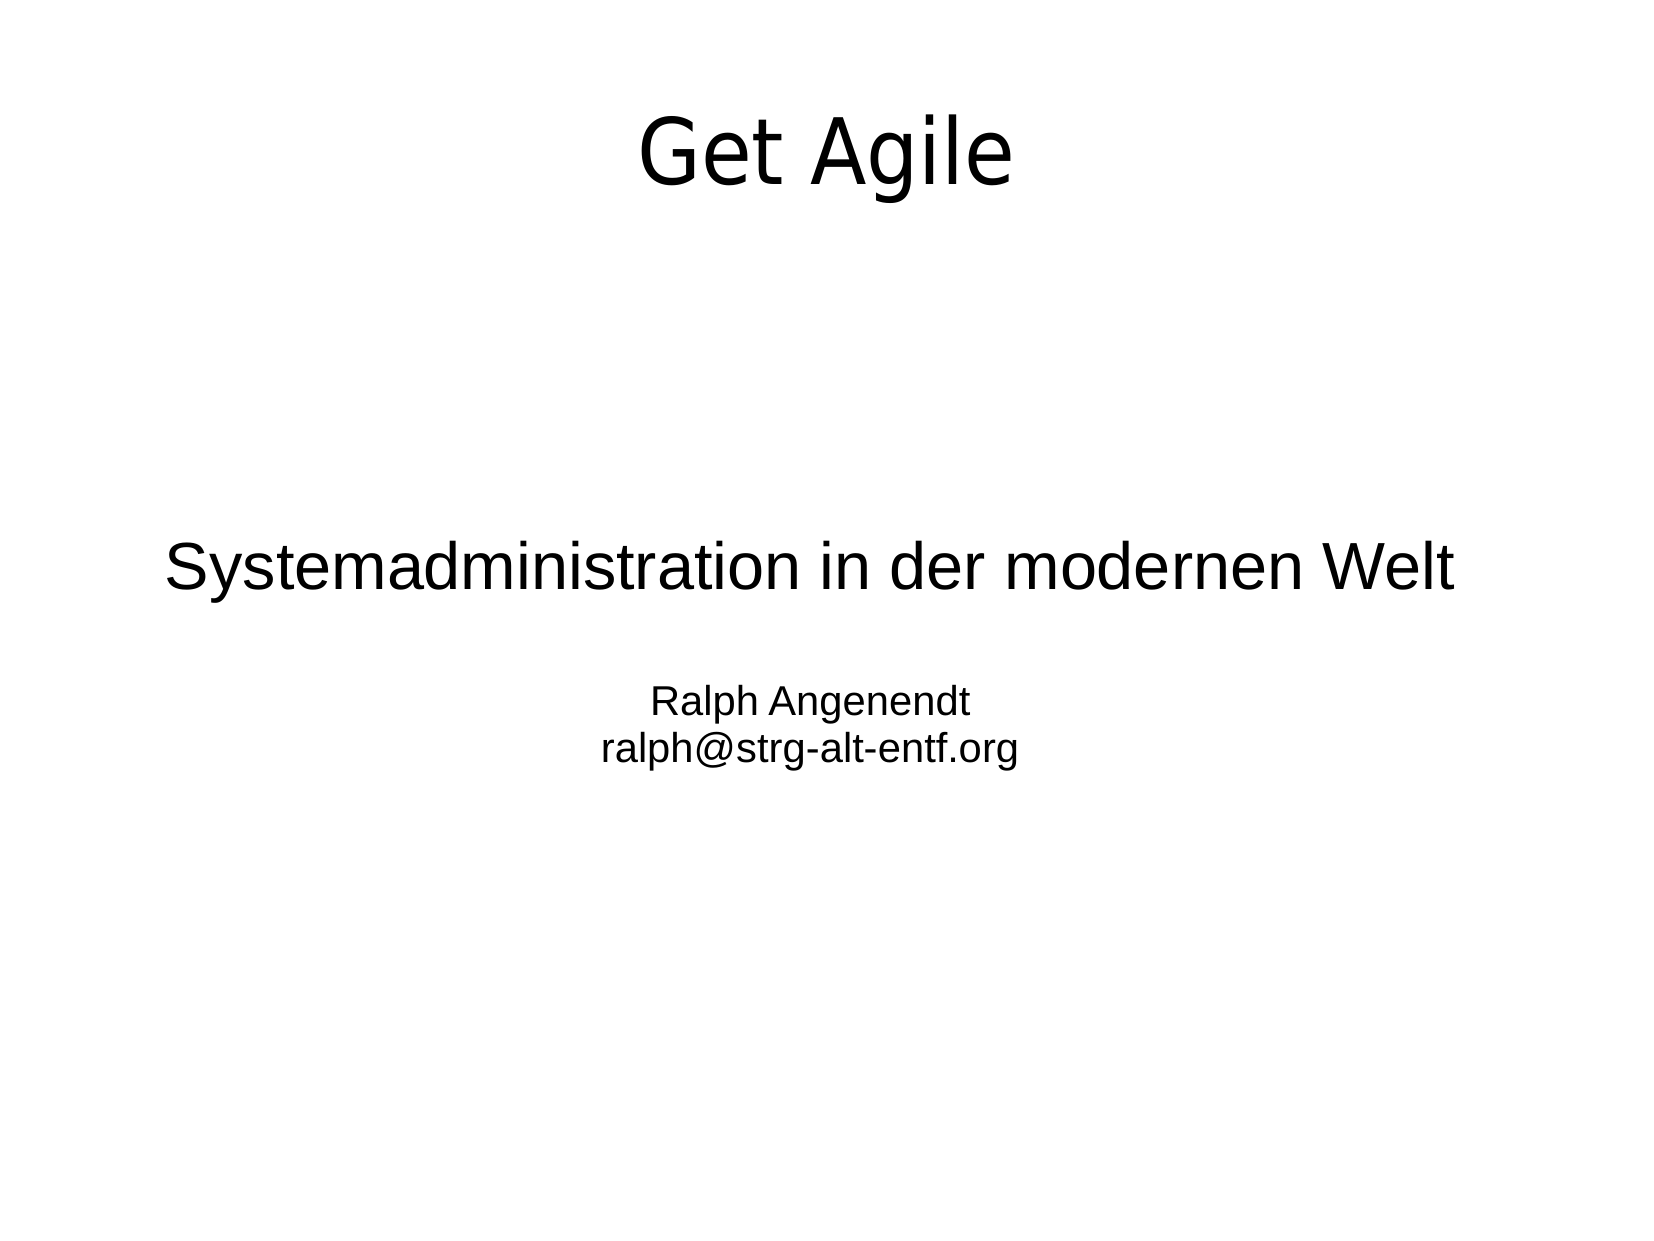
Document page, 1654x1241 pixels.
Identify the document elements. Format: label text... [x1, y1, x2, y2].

subtitle Systemadministration in der modernen Welt Ralph Angenendt ralph@strg-alt-entf.org [82, 290, 1538, 1010]
title Get Agile [82, 49, 1571, 257]
